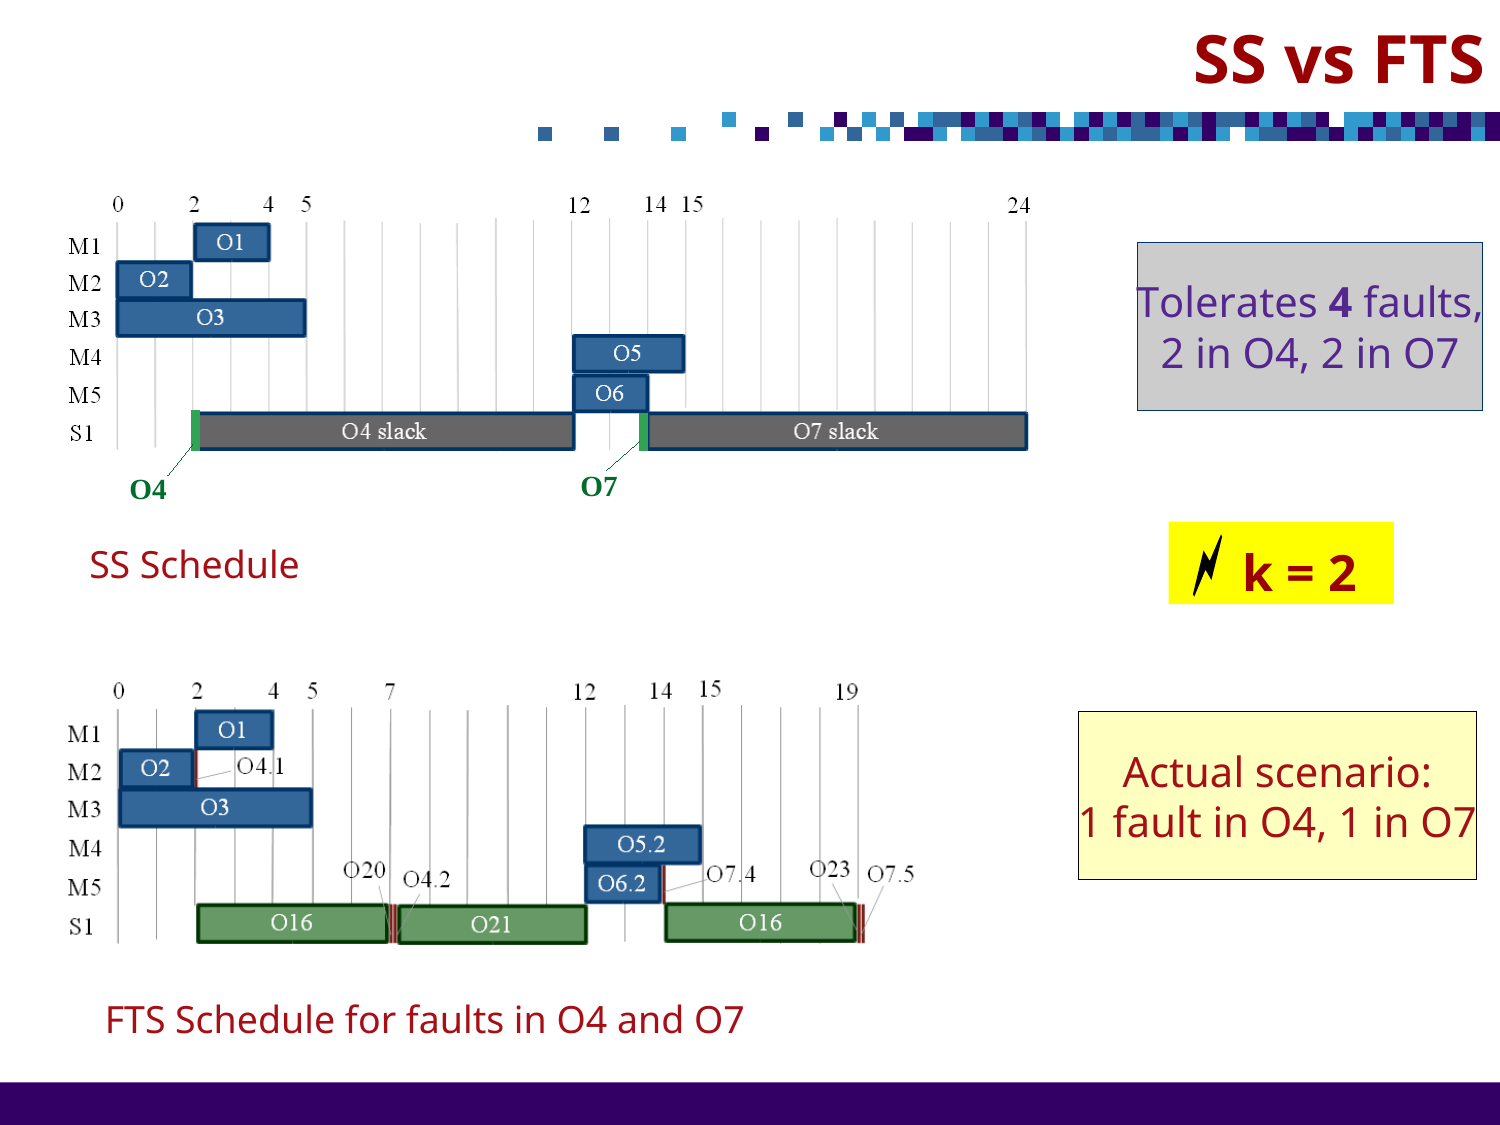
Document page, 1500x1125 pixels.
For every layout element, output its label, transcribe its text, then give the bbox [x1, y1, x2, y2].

text_box Tolerates 4 faults, 2 in O4, 2 in O7 [1137, 242, 1483, 411]
text_box O4 [114, 463, 184, 513]
text_box k = 2 [1227, 533, 1410, 609]
picture [59, 186, 1042, 454]
text_box O7 [565, 459, 635, 510]
text_box Actual scenario: 1 fault in O4, 1 in O7 [1078, 711, 1477, 880]
picture [58, 670, 935, 948]
text_box FTS Schedule for faults in O4 and O7 [90, 988, 734, 1049]
title SS vs FTS [0, 4, 1500, 109]
text_box [1168, 521, 1394, 605]
text_box SS Schedule [74, 533, 319, 594]
